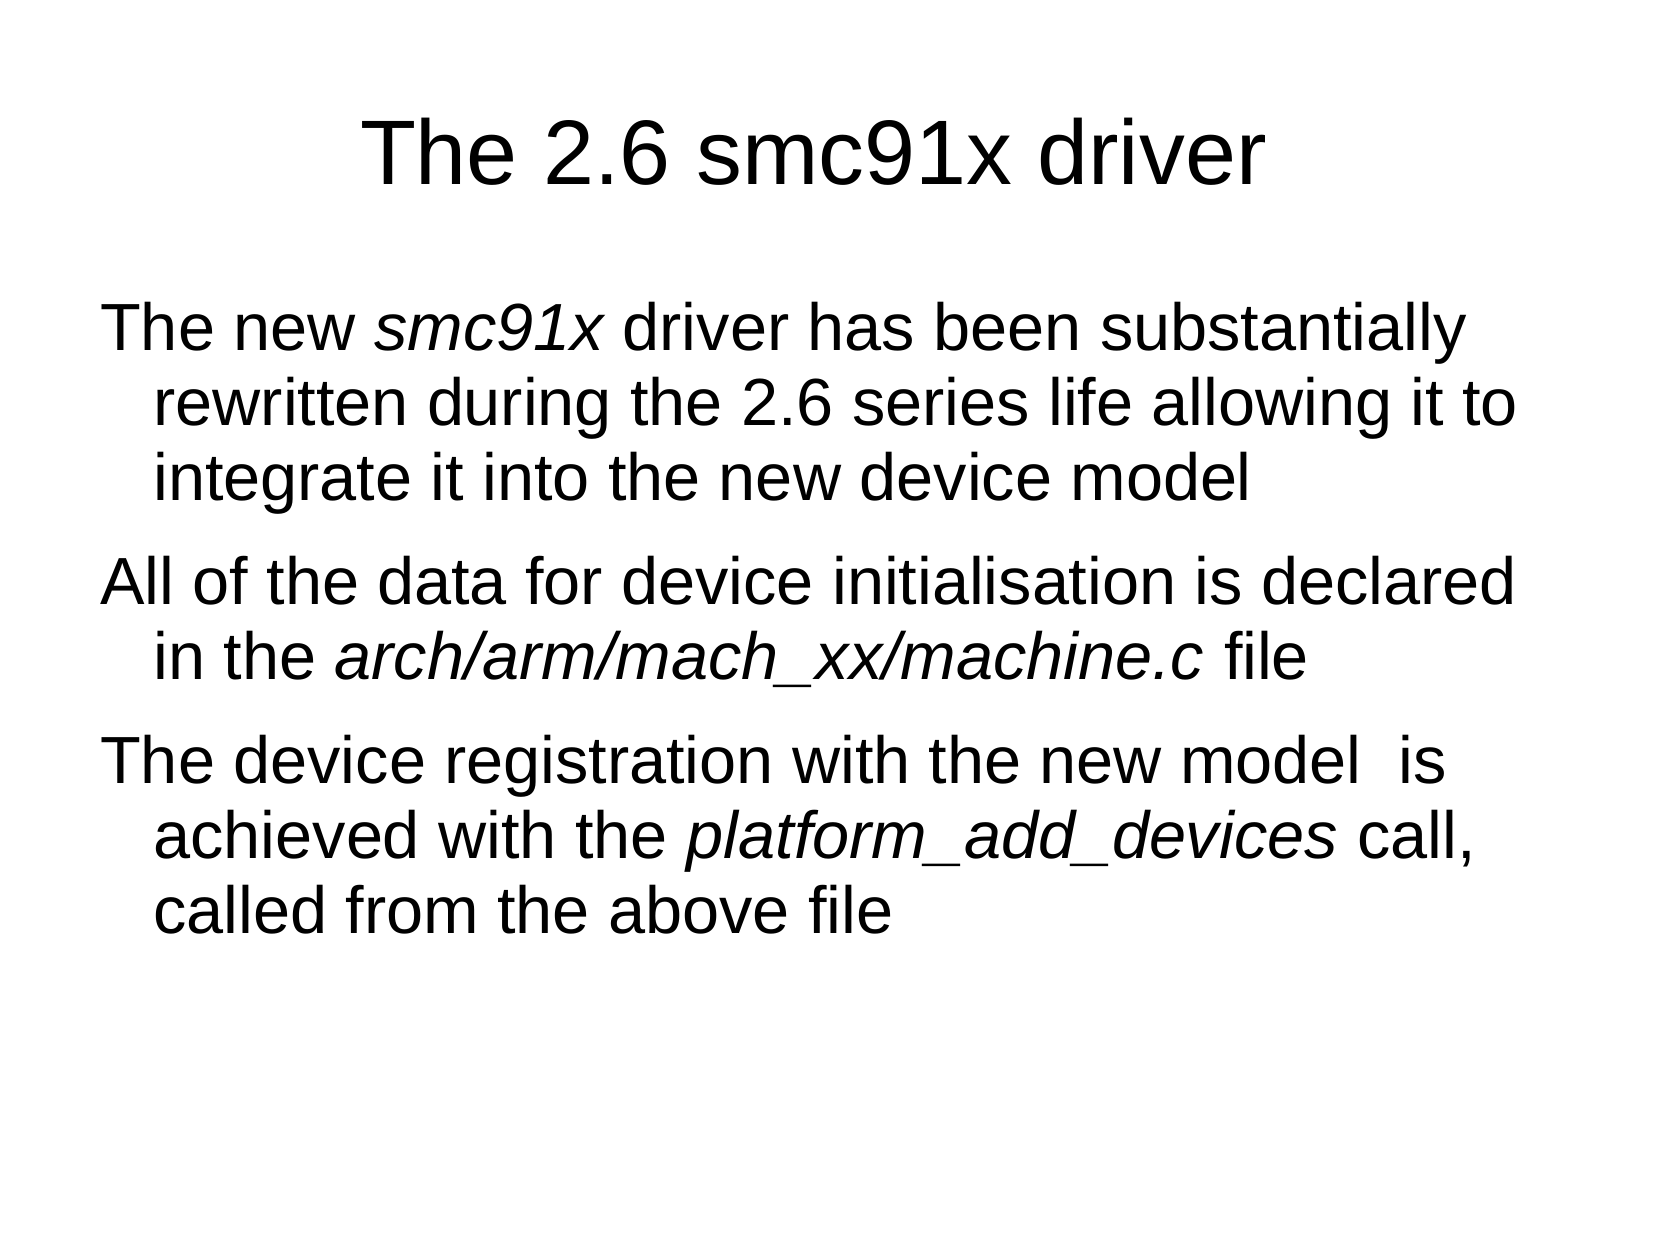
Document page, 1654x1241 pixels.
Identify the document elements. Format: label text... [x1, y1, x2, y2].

title The 2.6 smc91x driver [82, 56, 1571, 250]
list The new smc91x driver has been substantially rewritten during the 2.6 series life allowing it to integrate it into the new device model All of the data for device initialisation is declared in the arch/arm/mach_xx/machine.c file The device registration with the new model is achieved with the platform_add_devices call, called from the above file [82, 290, 1571, 1102]
